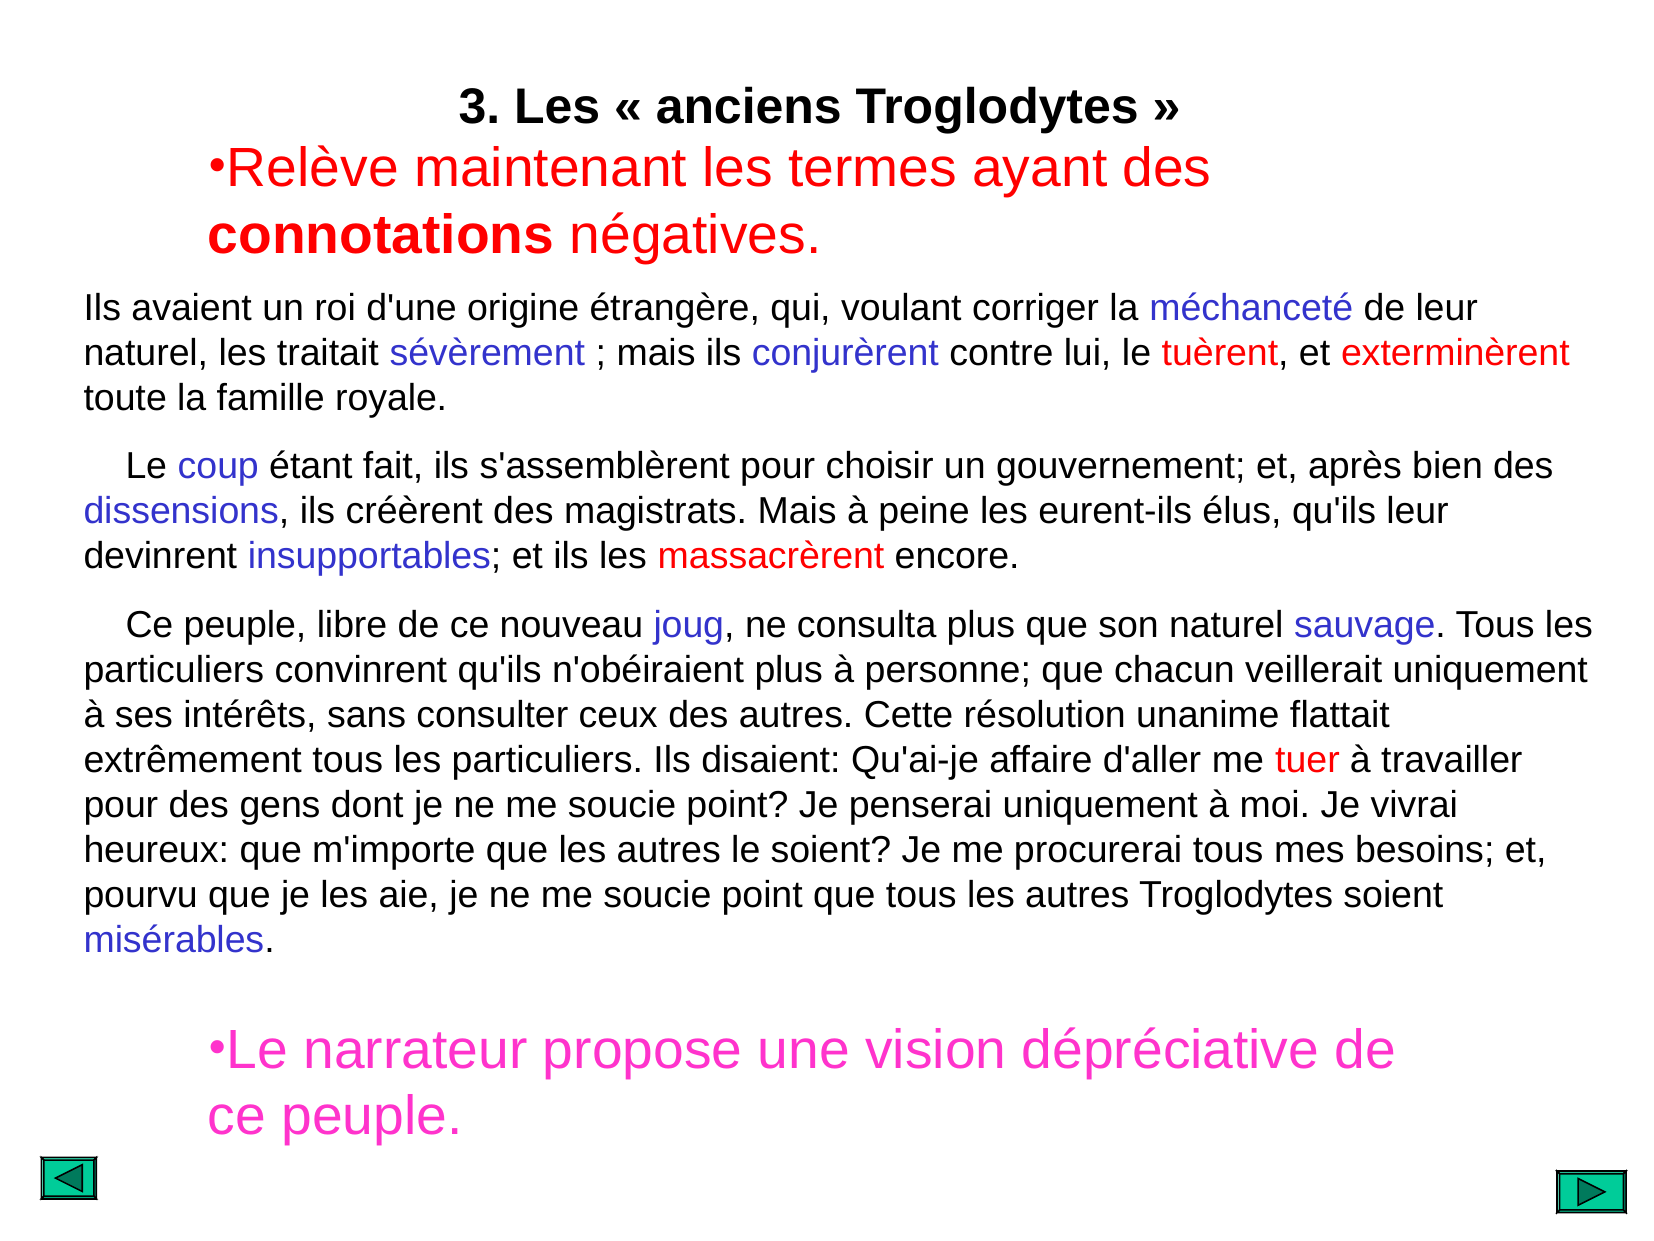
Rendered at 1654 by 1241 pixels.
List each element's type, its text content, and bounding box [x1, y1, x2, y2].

text_box Relève maintenant les termes ayant des connotations négatives. [192, 123, 1558, 272]
text_box Ils avaient un roi d'une origine étrangère, qui, voulant corriger la méchanceté de leur naturel, les traitait sévèrement ; mais ils conjurèrent contre lui, le tuèrent, et exterminèrent toute la famille royale. Le coup étant fait, ils s'assemblèrent pour choisir un gouvernement; et, après bien des dissensions, ils créèrent des magistrats. Mais à peine les eurent-ils élus, qu'ils leur devinrent insupportables; et ils les massacrèrent encore. Ce peuple, libre de ce nouveau joug, ne consulta plus que son naturel sauvage. Tous les particuliers convinrent qu'ils n'obéiraient plus à personne; que chacun veillerait uniquement à ses intérêts, sans consulter ceux des autres. Cette résolution unanime flattait extrêmement tous les particuliers. Ils disaient: Qu'ai-je affaire d'aller me tuer à travailler pour des gens dont je ne me soucie point? Je penserai uniquement à moi. Je vivrai heureux: que m'importe que les autres le soient? Je me procurerai tous mes besoins; et, pourvu que je les aie, je ne me soucie point que tous les autres Troglodytes soient misérables. [68, 275, 1613, 968]
title 3. Les « anciens Troglodytes » [399, 27, 1241, 123]
text_box Le narrateur propose une vision dépréciative de ce peuple. [192, 1005, 1450, 1154]
